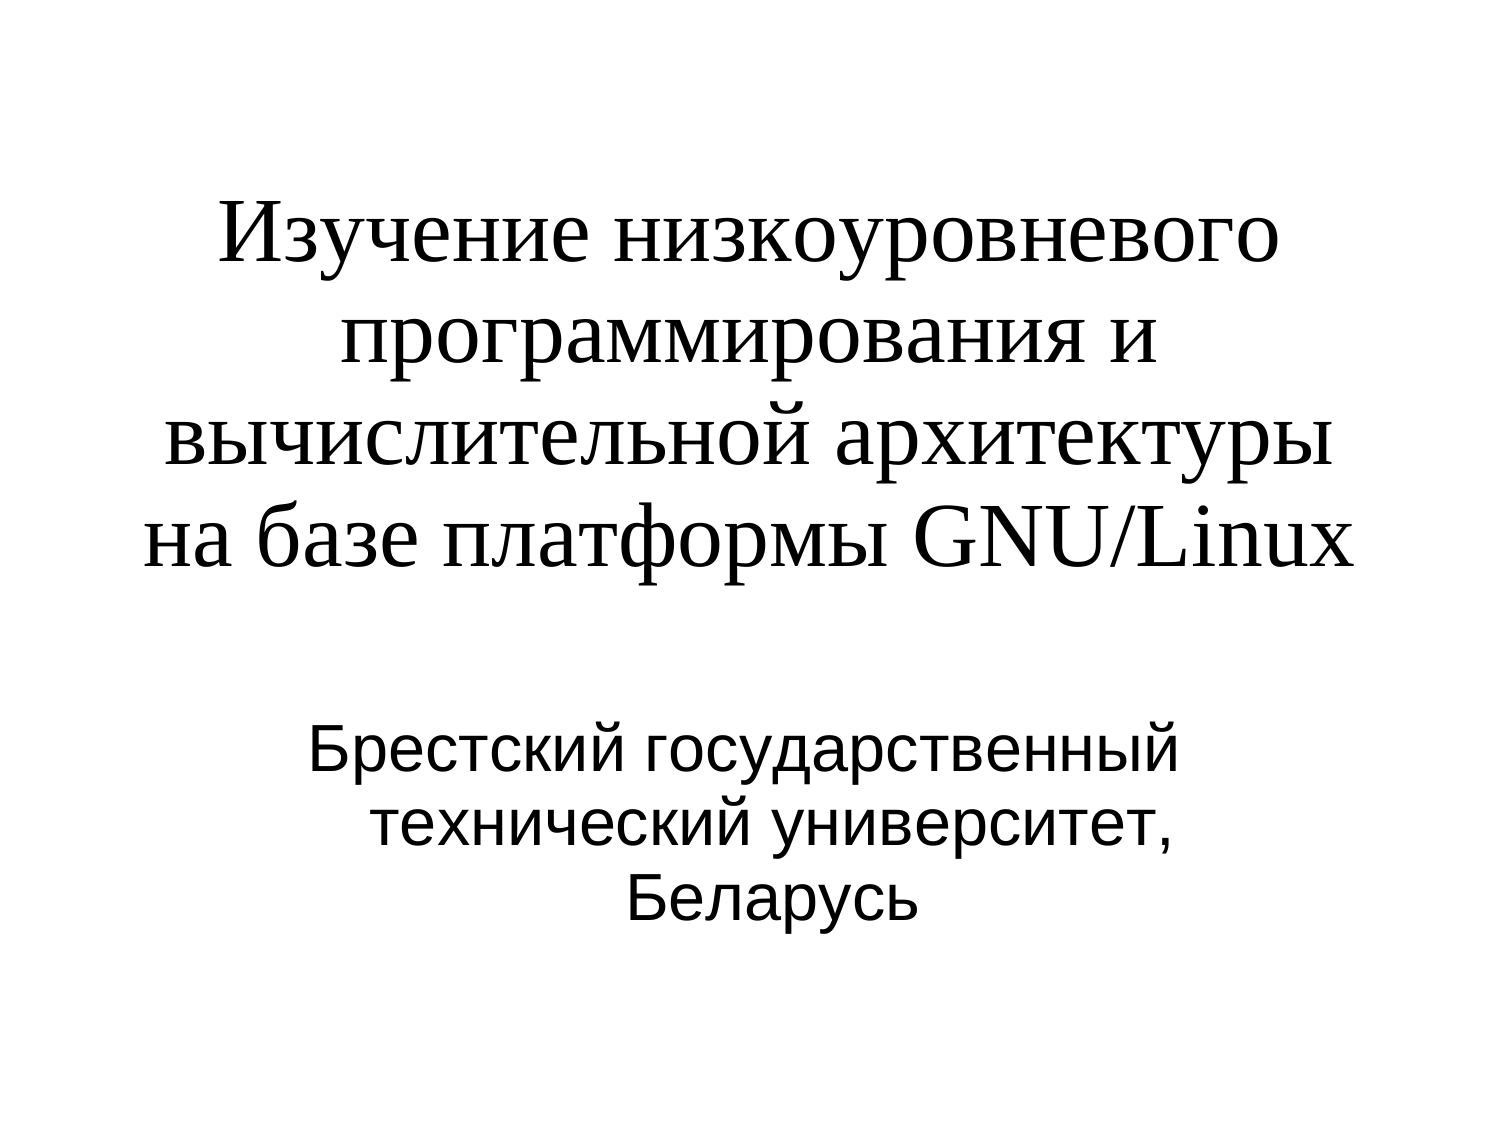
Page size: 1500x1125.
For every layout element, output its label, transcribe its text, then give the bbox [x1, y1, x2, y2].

title Изучение низкоуровневого программирования и вычислительной архитектуры на базе платформы GNU/Linux [112, 145, 1388, 621]
subtitle Брестский государственный технический университет, Беларусь [219, 702, 1270, 991]
